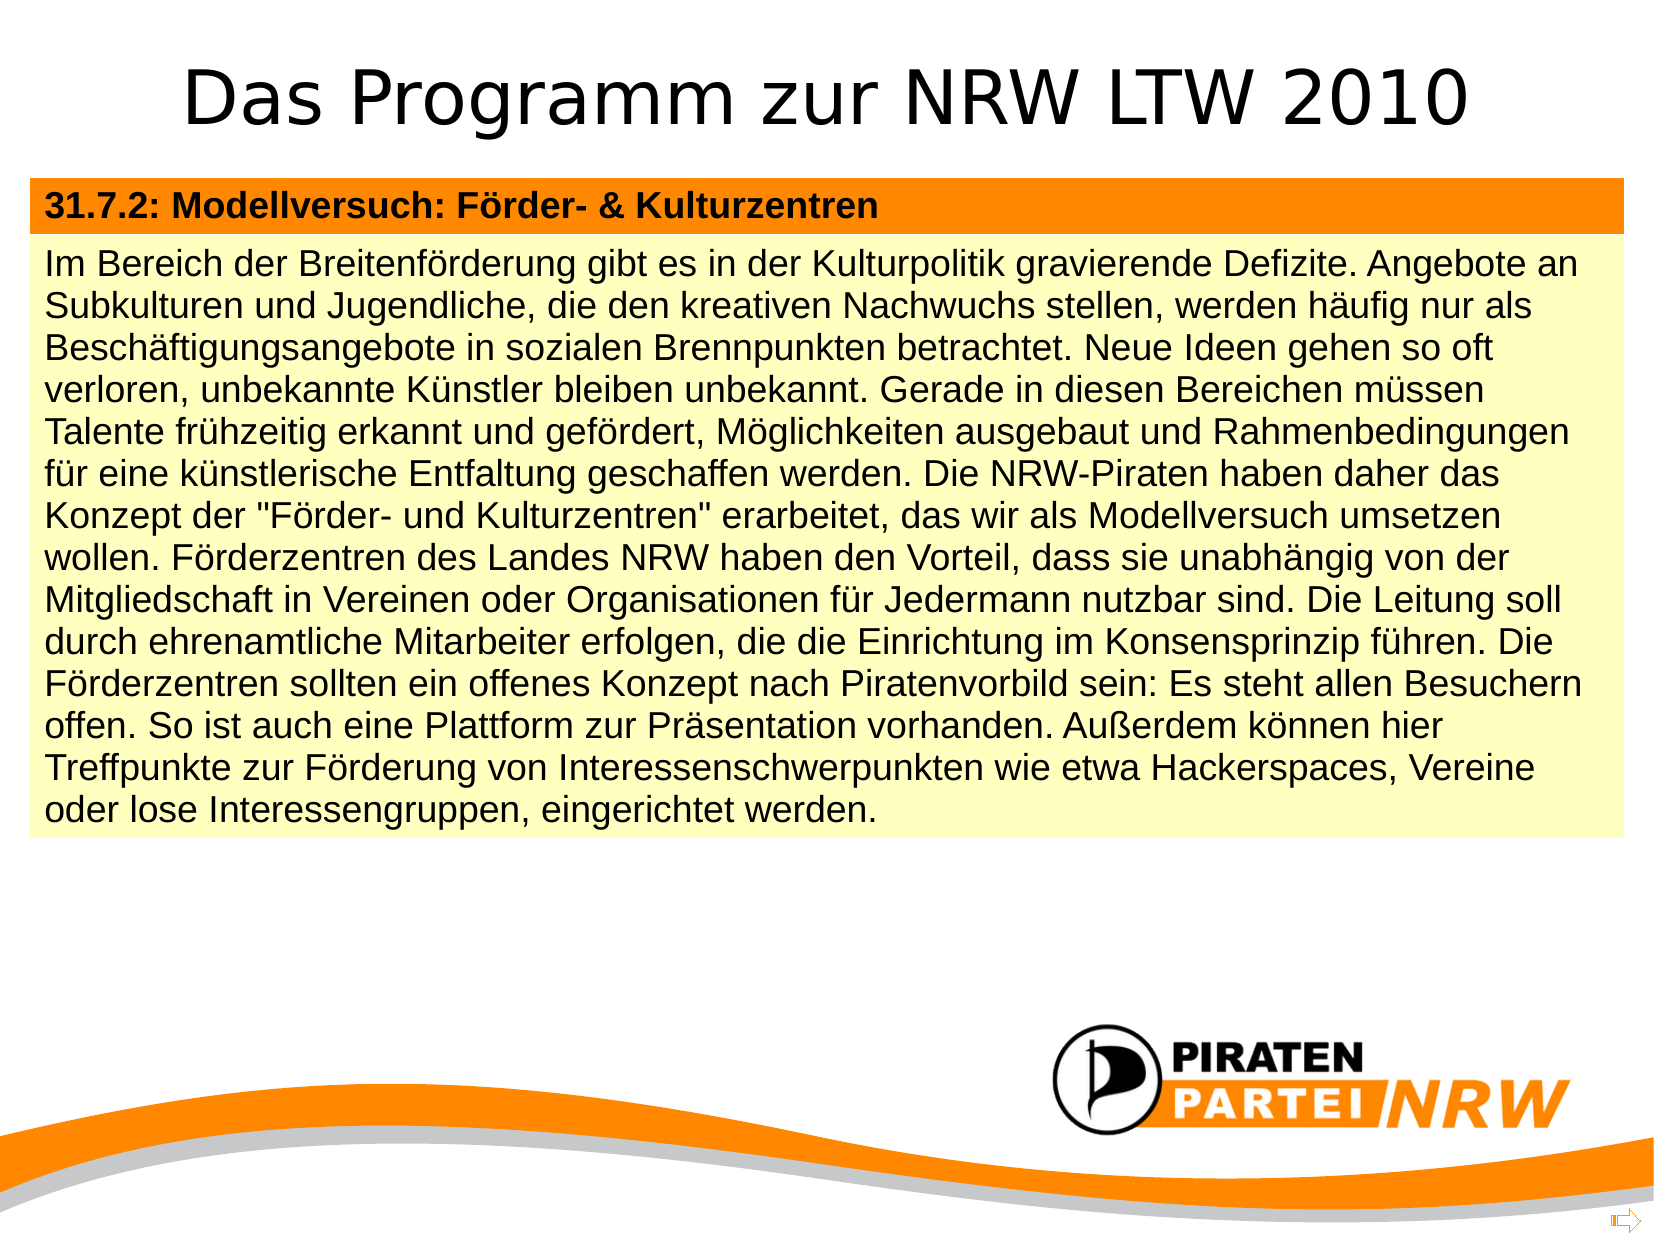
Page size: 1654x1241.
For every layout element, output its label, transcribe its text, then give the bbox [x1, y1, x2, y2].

table_header 31.7.2: Modellversuch: Förder- & Kulturzentren [30, 178, 1624, 234]
title Das Programm zur NRW LTW 2010 [82, 54, 1571, 143]
picture [1045, 1021, 1579, 1140]
table_cell Im Bereich der Breitenförderung gibt es in der Kulturpolitik gravierende Defizite. Angebote an Subkulturen und Jugendliche, die den kreativen Nachwuchs stellen, werden häufig nur als Beschäftigungsangebote in sozialen Brennpunkten betrachtet. Neue Ideen gehen so oft verloren, unbekannte Künstler bleiben unbekannt. Gerade in diesen Bereichen müssen Talente frühzeitig erkannt und gefördert, Möglichkeiten ausgebaut und Rahmenbedingungen für eine künstlerische Entfaltung geschaffen werden. Die NRW-Piraten haben daher das Konzept der "Förder- und Kulturzentren" erarbeitet, das wir als Modellversuch umsetzen wollen. Förderzentren des Landes NRW haben den Vorteil, dass sie unabhängig von der Mitgliedschaft in Vereinen oder Organisationen für Jedermann nutzbar sind. Die Leitung soll durch ehrenamtliche Mitarbeiter erfolgen, die die Einrichtung im Konsensprinzip führen. Die Förderzentren sollten ein offenes Konzept nach Piratenvorbild sein: Es steht allen Besuchern offen. So ist auch eine Plattform zur Präsentation vorhanden. Außerdem können hier Treffpunkte zur Förderung von Interessenschwerpunkten wie etwa Hackerspaces, Vereine oder lose Interessengruppen, eingerichtet werden. [30, 235, 1624, 838]
